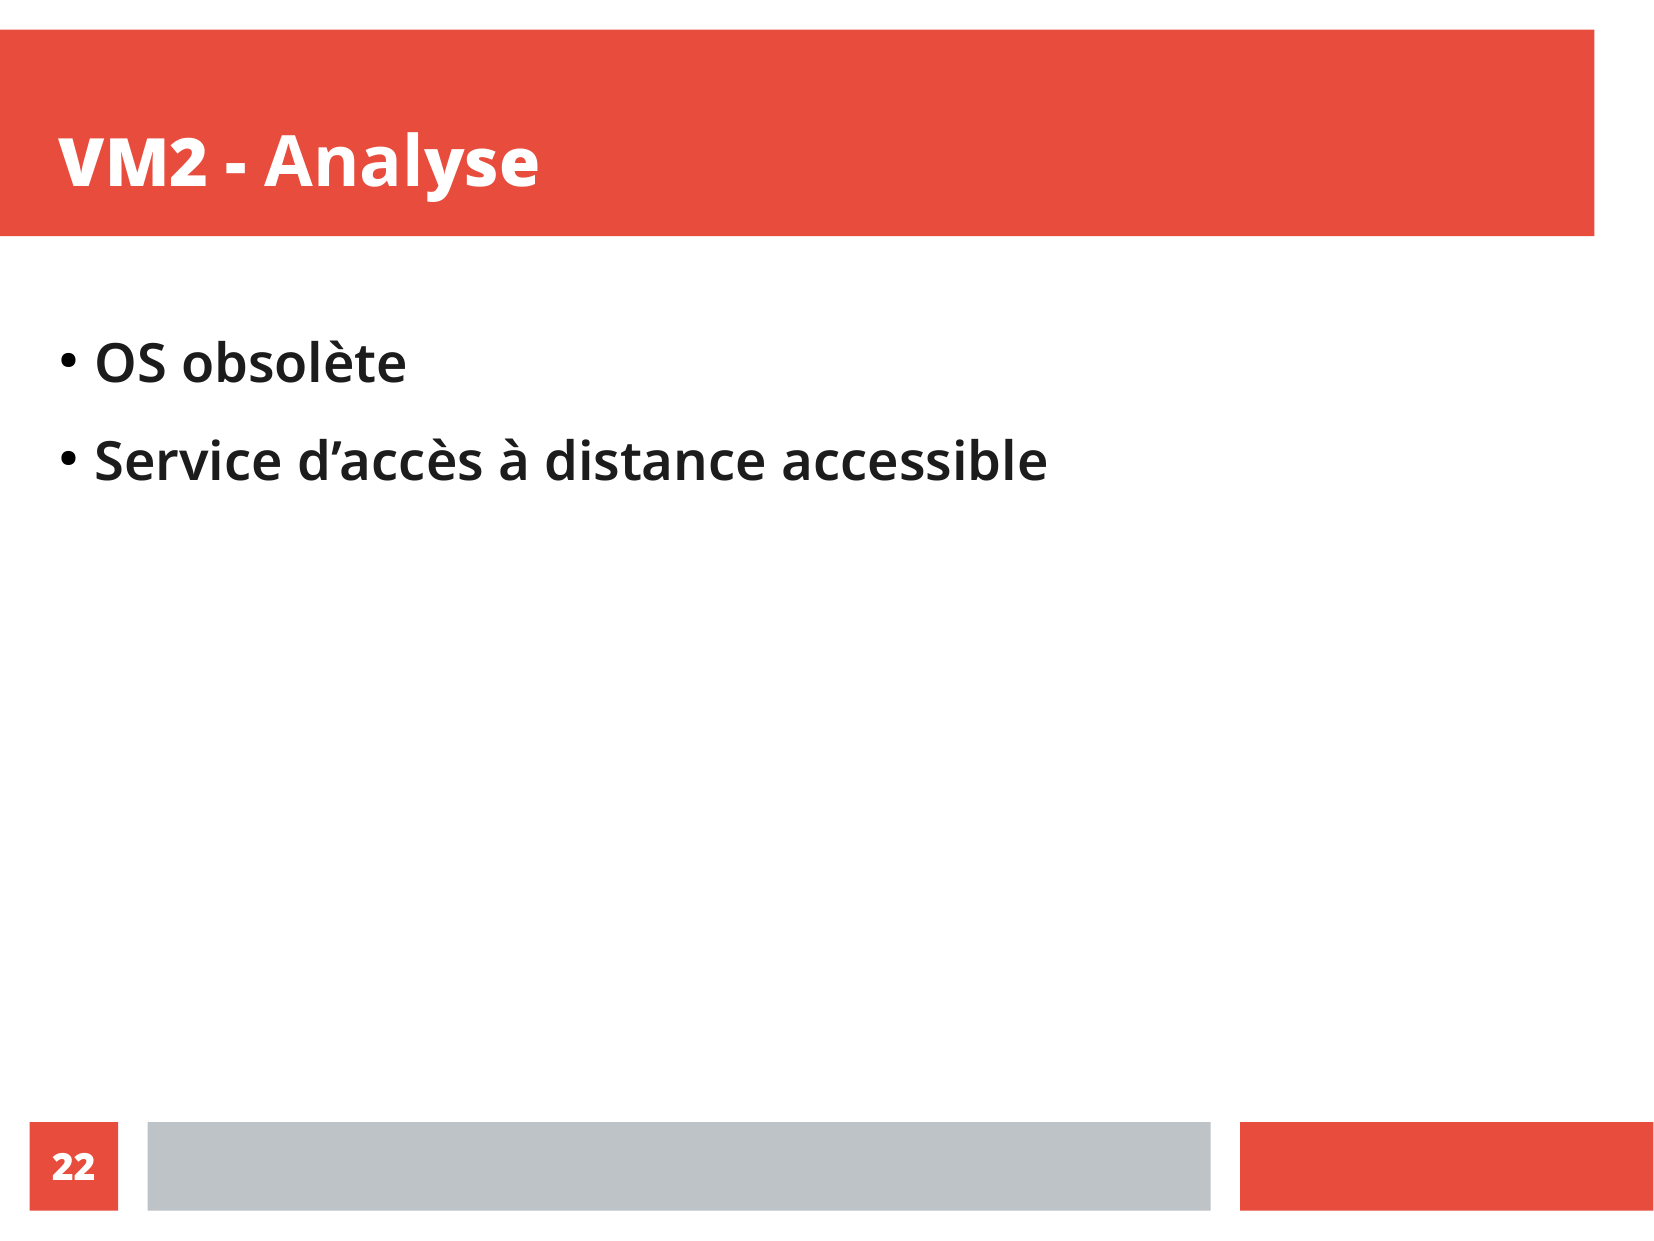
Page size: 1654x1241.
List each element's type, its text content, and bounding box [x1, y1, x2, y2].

title VM2 - Analyse [59, 59, 1595, 207]
list OS obsolète Service d’accès à distance accessible [59, 324, 1565, 1093]
